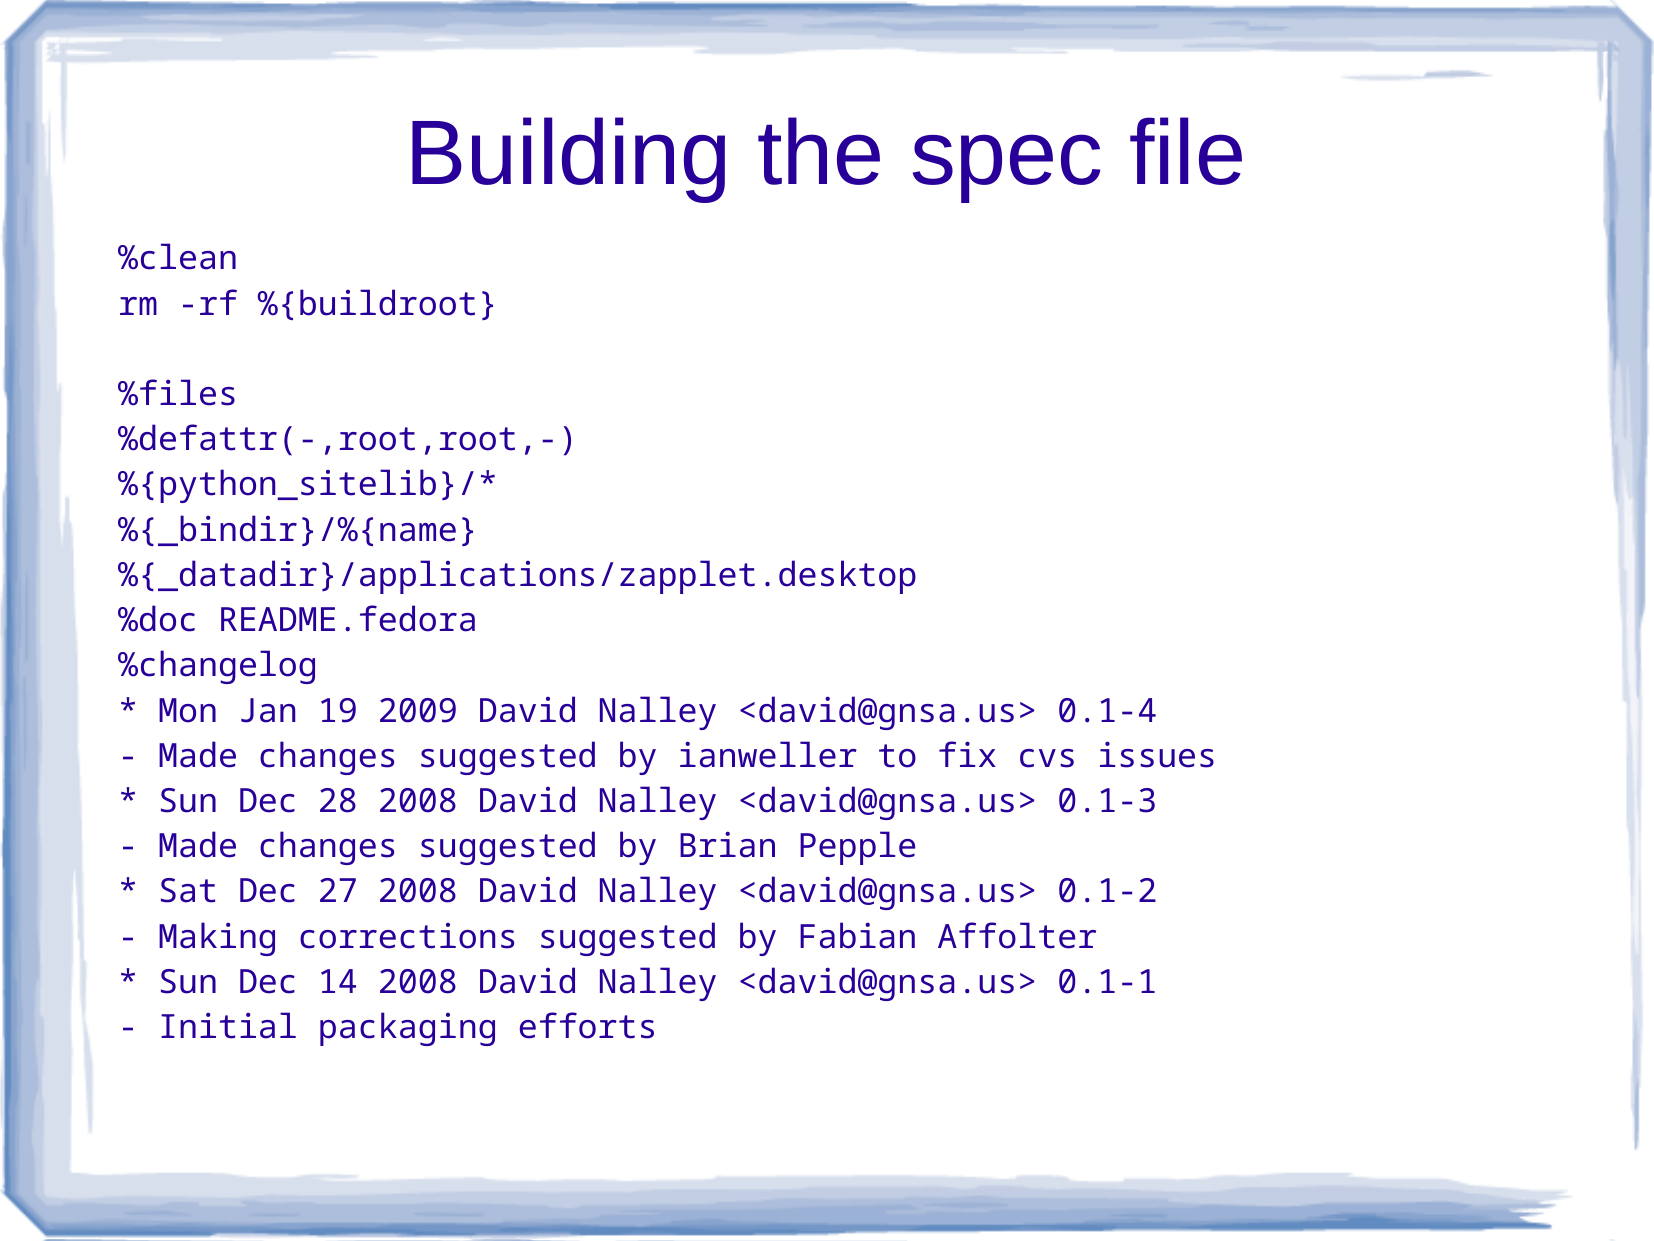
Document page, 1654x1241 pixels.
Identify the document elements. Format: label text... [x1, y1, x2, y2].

picture [0, 0, 1654, 1241]
title Building the spec file [82, 56, 1571, 250]
subtitle %clean rm -rf %{buildroot} %files %defattr(-,root,root,-) %{python_sitelib}/* %{_bindir}/%{name} %{_datadir}/applications/zapplet.desktop %doc README.fedora %changelog * Mon Jan 19 2009 David Nalley <david@gnsa.us> 0.1-4 - Made changes suggested by ianweller to fix cvs issues * Sun Dec 28 2008 David Nalley <david@gnsa.us> 0.1-3 - Made changes suggested by Brian Pepple * Sat Dec 27 2008 David Nalley <david@gnsa.us> 0.1-2 - Making corrections suggested by Fabian Affolter * Sun Dec 14 2008 David Nalley <david@gnsa.us> 0.1-1 - Initial packaging efforts [118, 314, 1571, 1014]
